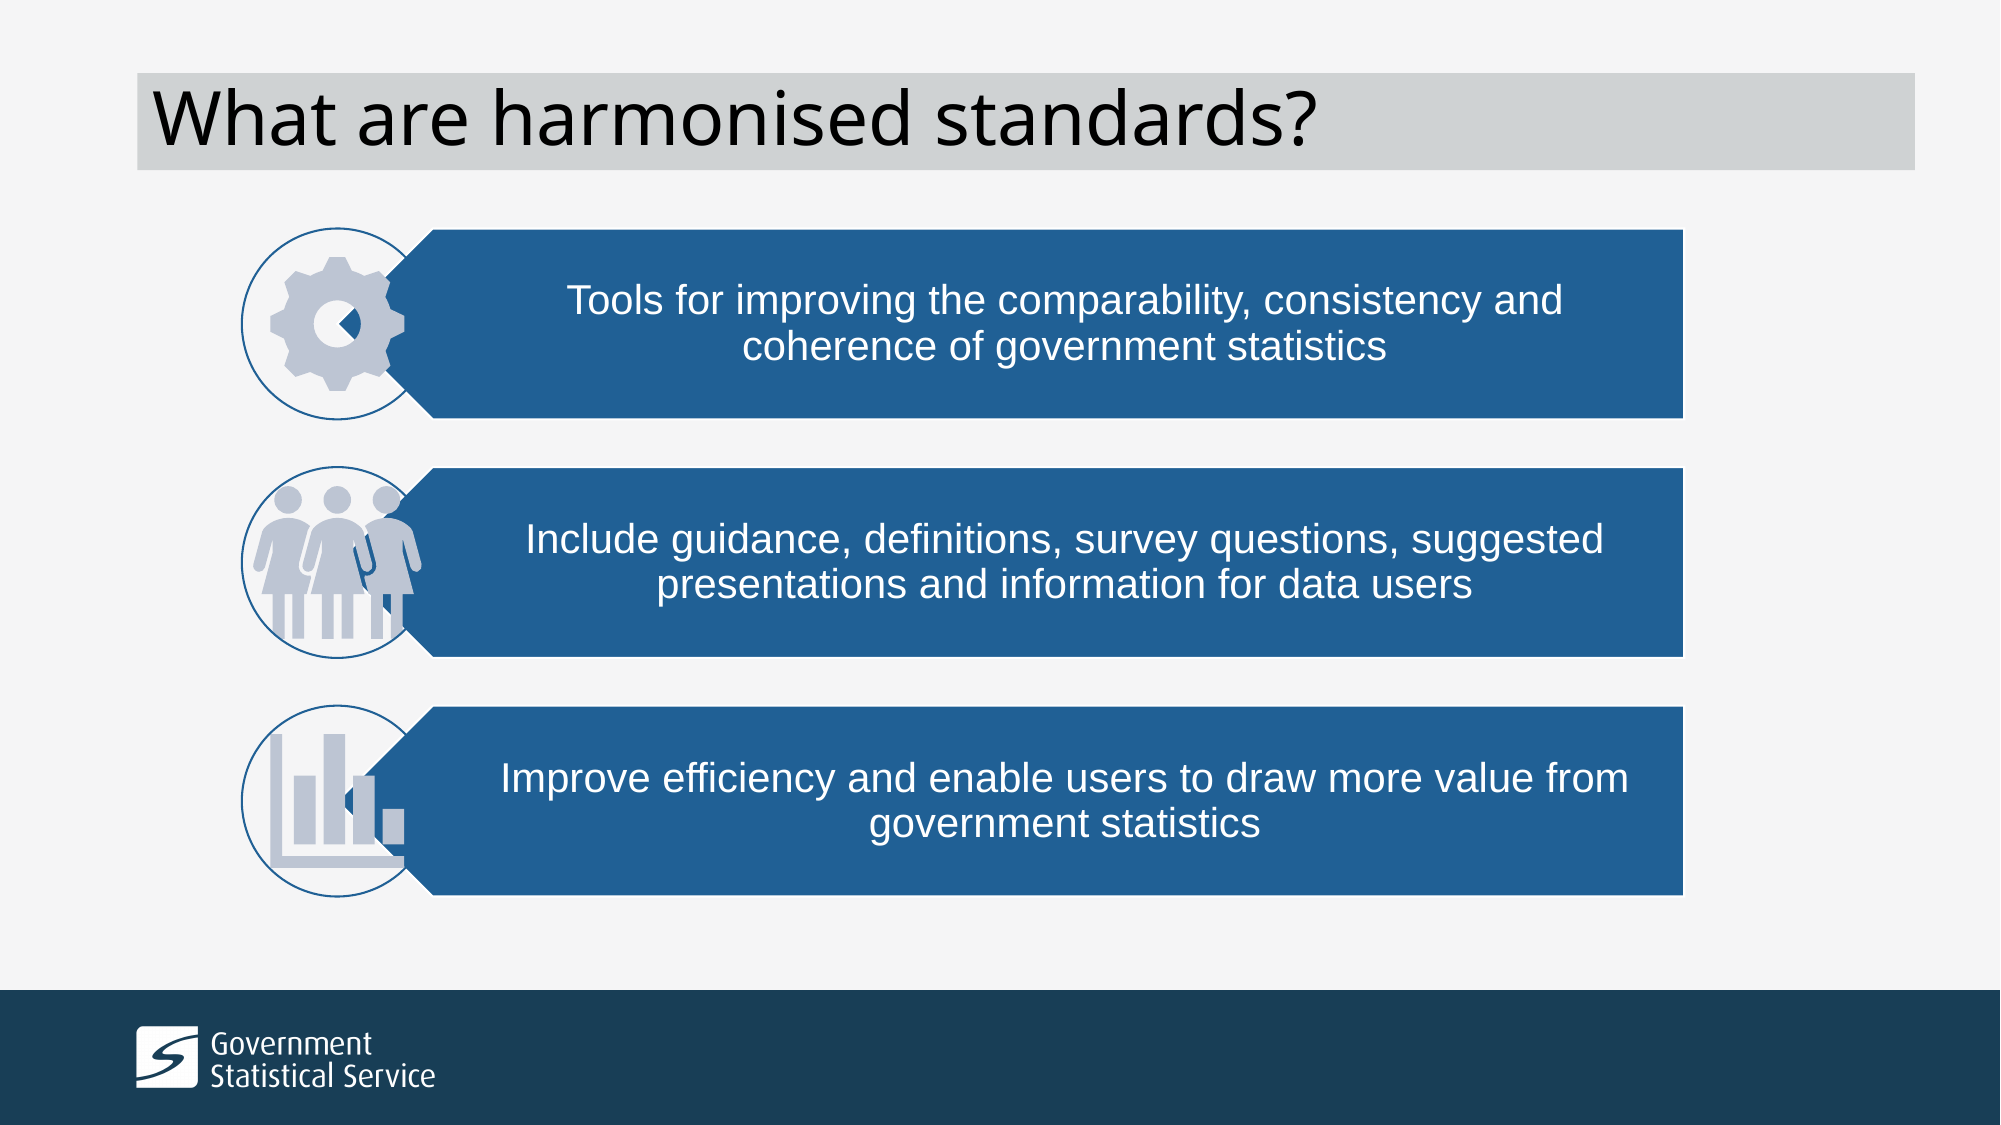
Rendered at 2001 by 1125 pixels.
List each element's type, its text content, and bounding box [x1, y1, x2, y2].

text_box [241, 705, 433, 897]
text_box [241, 228, 433, 420]
text_box Tools for improving the comparability, consistency and coherence of government statistics [405, 228, 1685, 420]
text_box Improve efficiency and enable users to draw more value from government statistics [405, 705, 1685, 897]
text_box Include guidance, definitions, survey questions, suggested presentations and information for data users [405, 467, 1685, 658]
text_box [241, 467, 433, 658]
text_box What are harmonised standards? [137, 73, 1915, 171]
